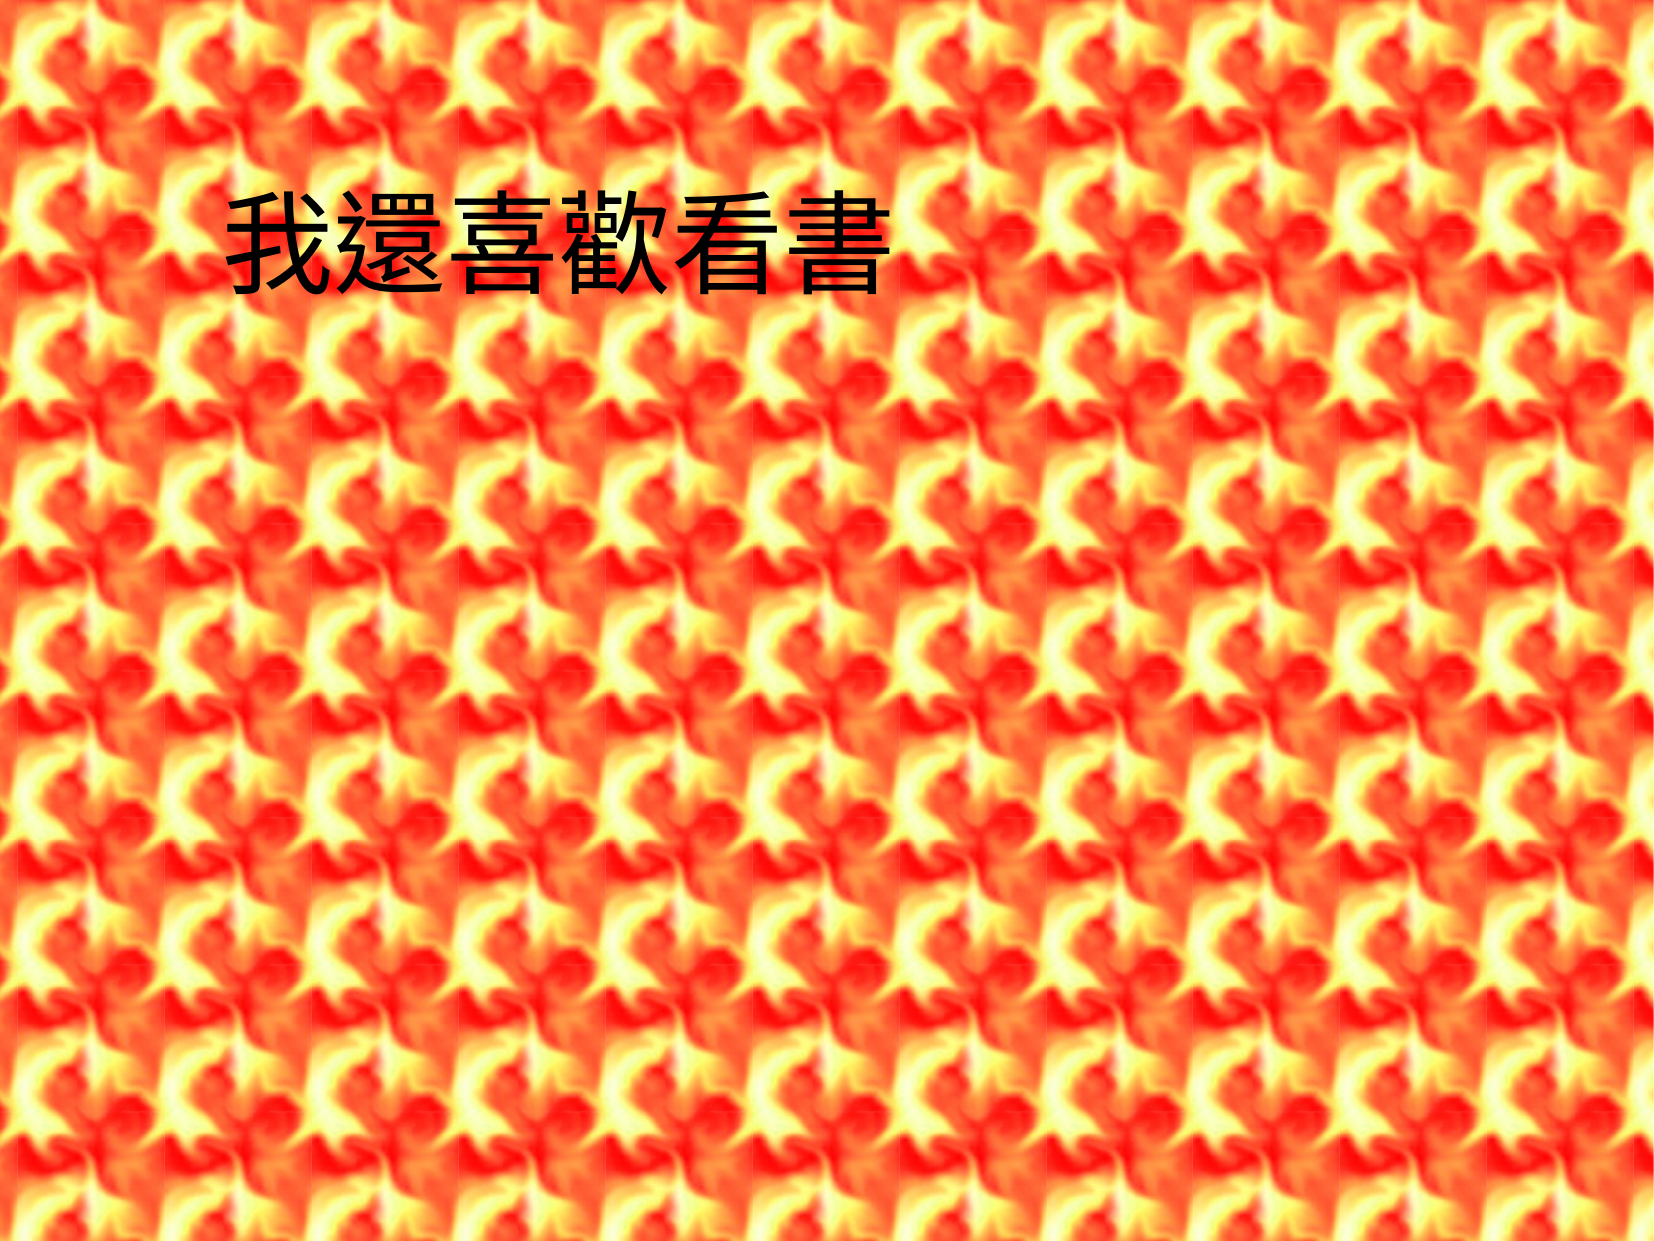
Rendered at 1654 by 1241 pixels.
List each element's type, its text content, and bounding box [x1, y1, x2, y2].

text_box 我還喜歡看書 [206, 147, 1418, 433]
picture [0, 0, 1654, 1241]
